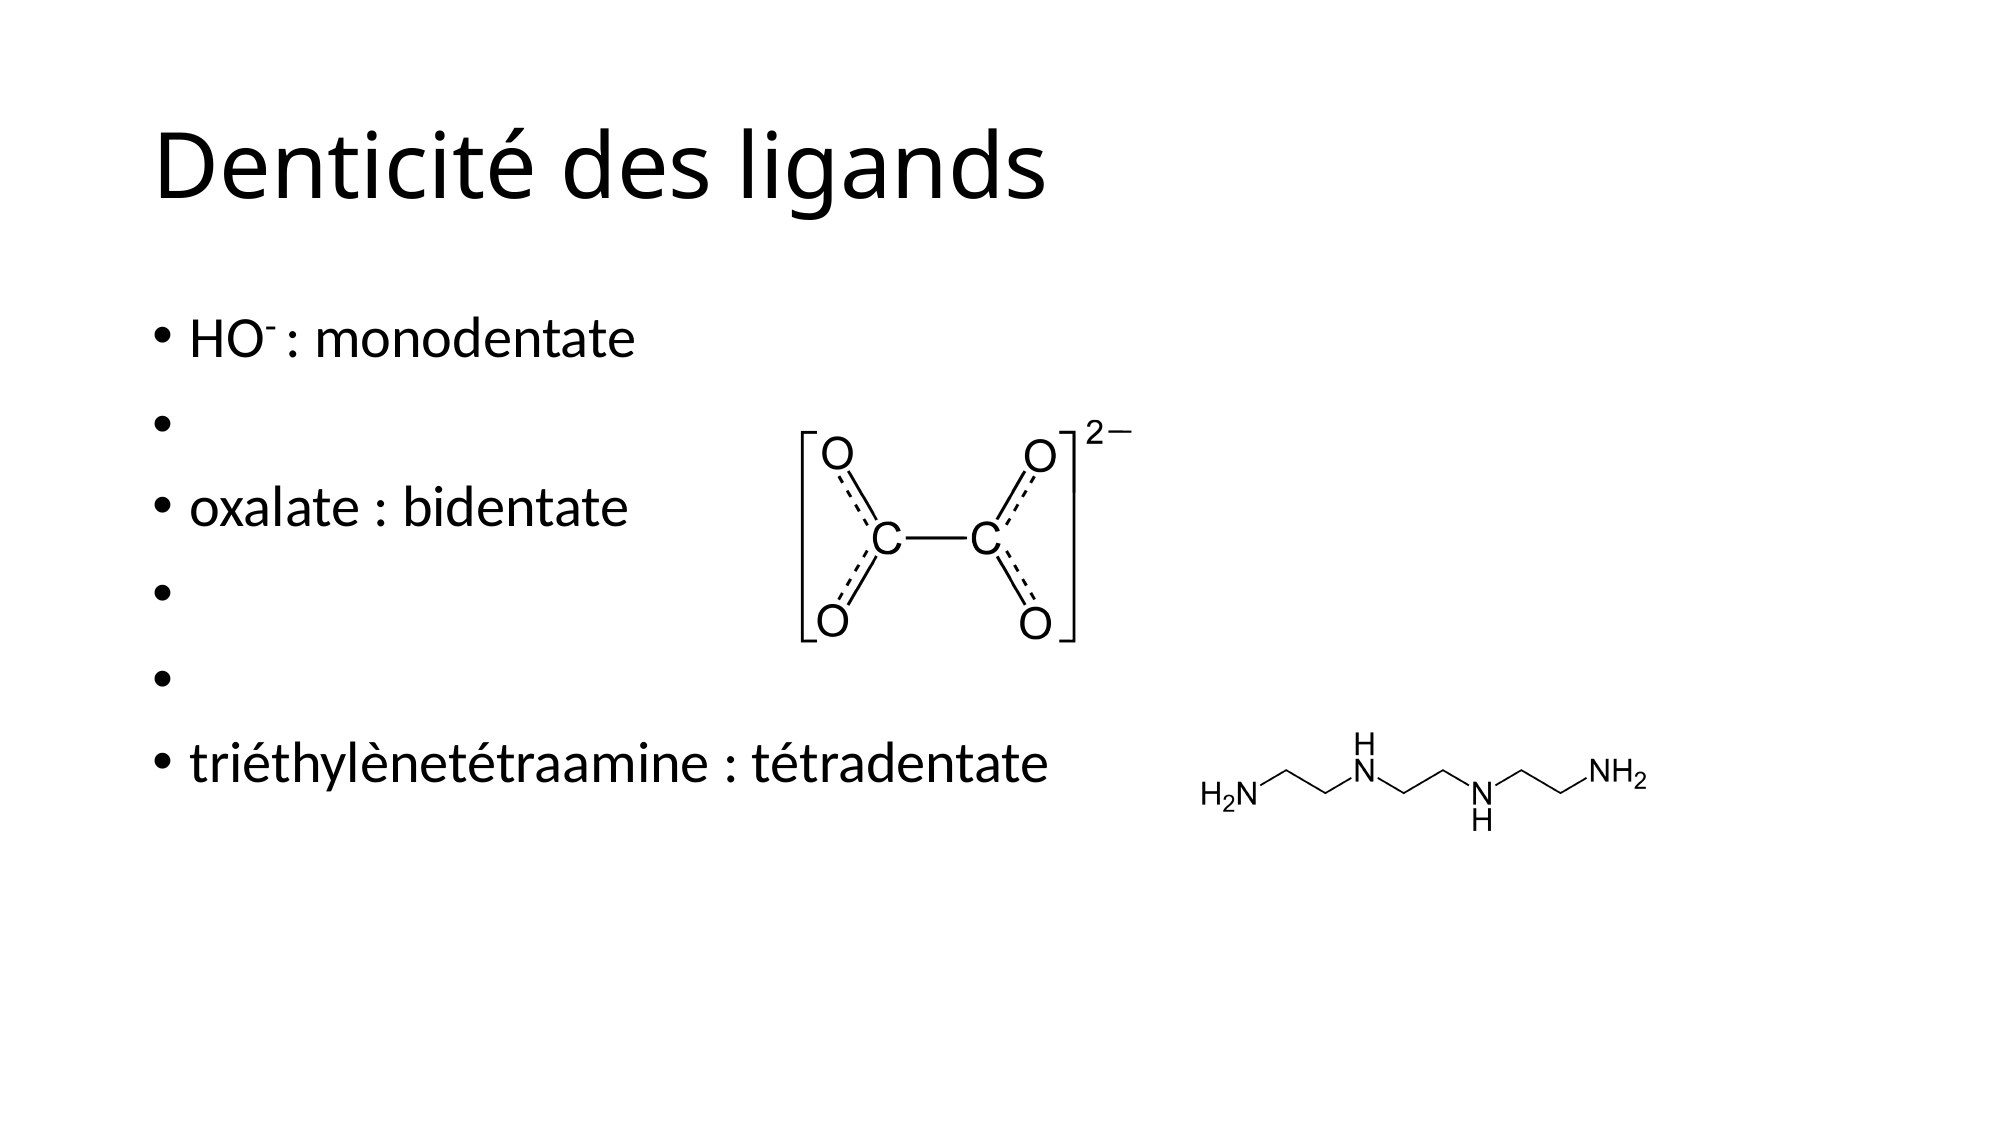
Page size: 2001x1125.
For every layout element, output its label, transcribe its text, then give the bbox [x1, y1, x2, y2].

title Denticité des ligands [137, 59, 1863, 278]
picture [784, 403, 1148, 659]
list HO- : monodentate oxalate : bidentate triéthylènetétraamine : tétradentate [137, 299, 1863, 1014]
picture [1199, 730, 1650, 834]
